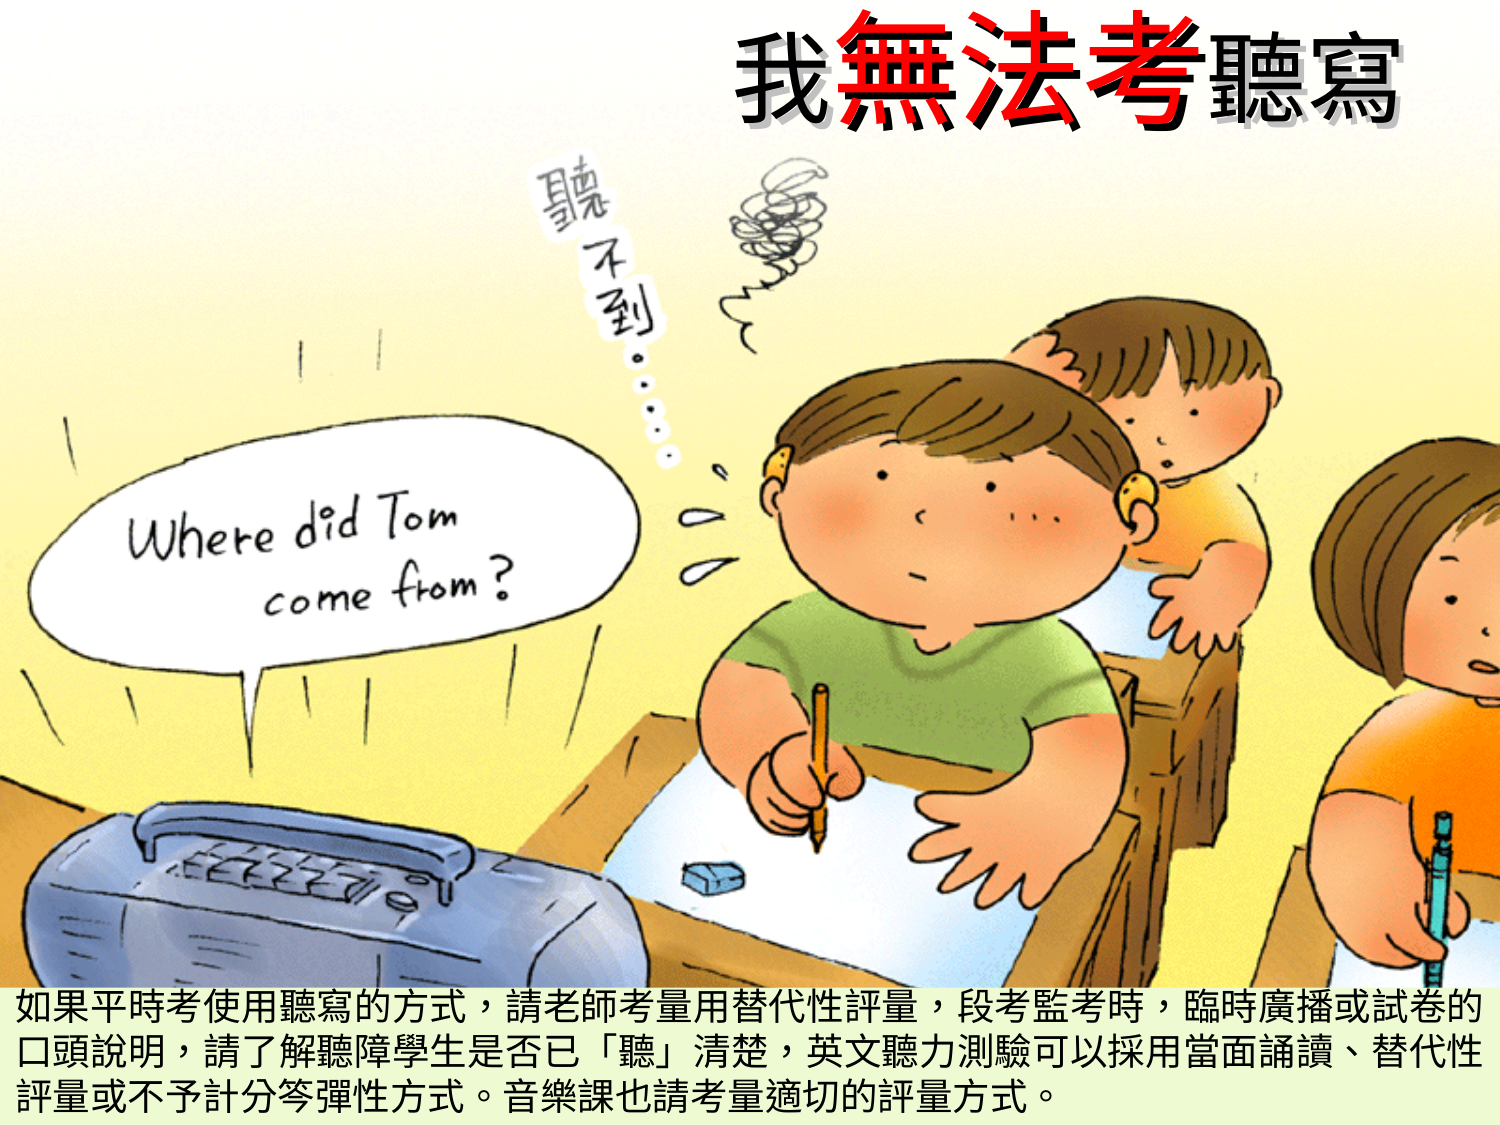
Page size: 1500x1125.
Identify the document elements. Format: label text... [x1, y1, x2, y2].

picture [0, 0, 1500, 987]
subtitle 如果平時考使用聽寫的方式，請老師考量用替代性評量，段考監考時，臨時廣播或試卷的口頭說明，請了解聽障學生是否已「聽」清楚，英文聽力測驗可以採用當面誦讀、替代性評量或不予計分笒彈性方式。音樂課也請考量適切的評量方式。 [0, 987, 1500, 1125]
title 我無法考聽寫 [674, 0, 1463, 150]
